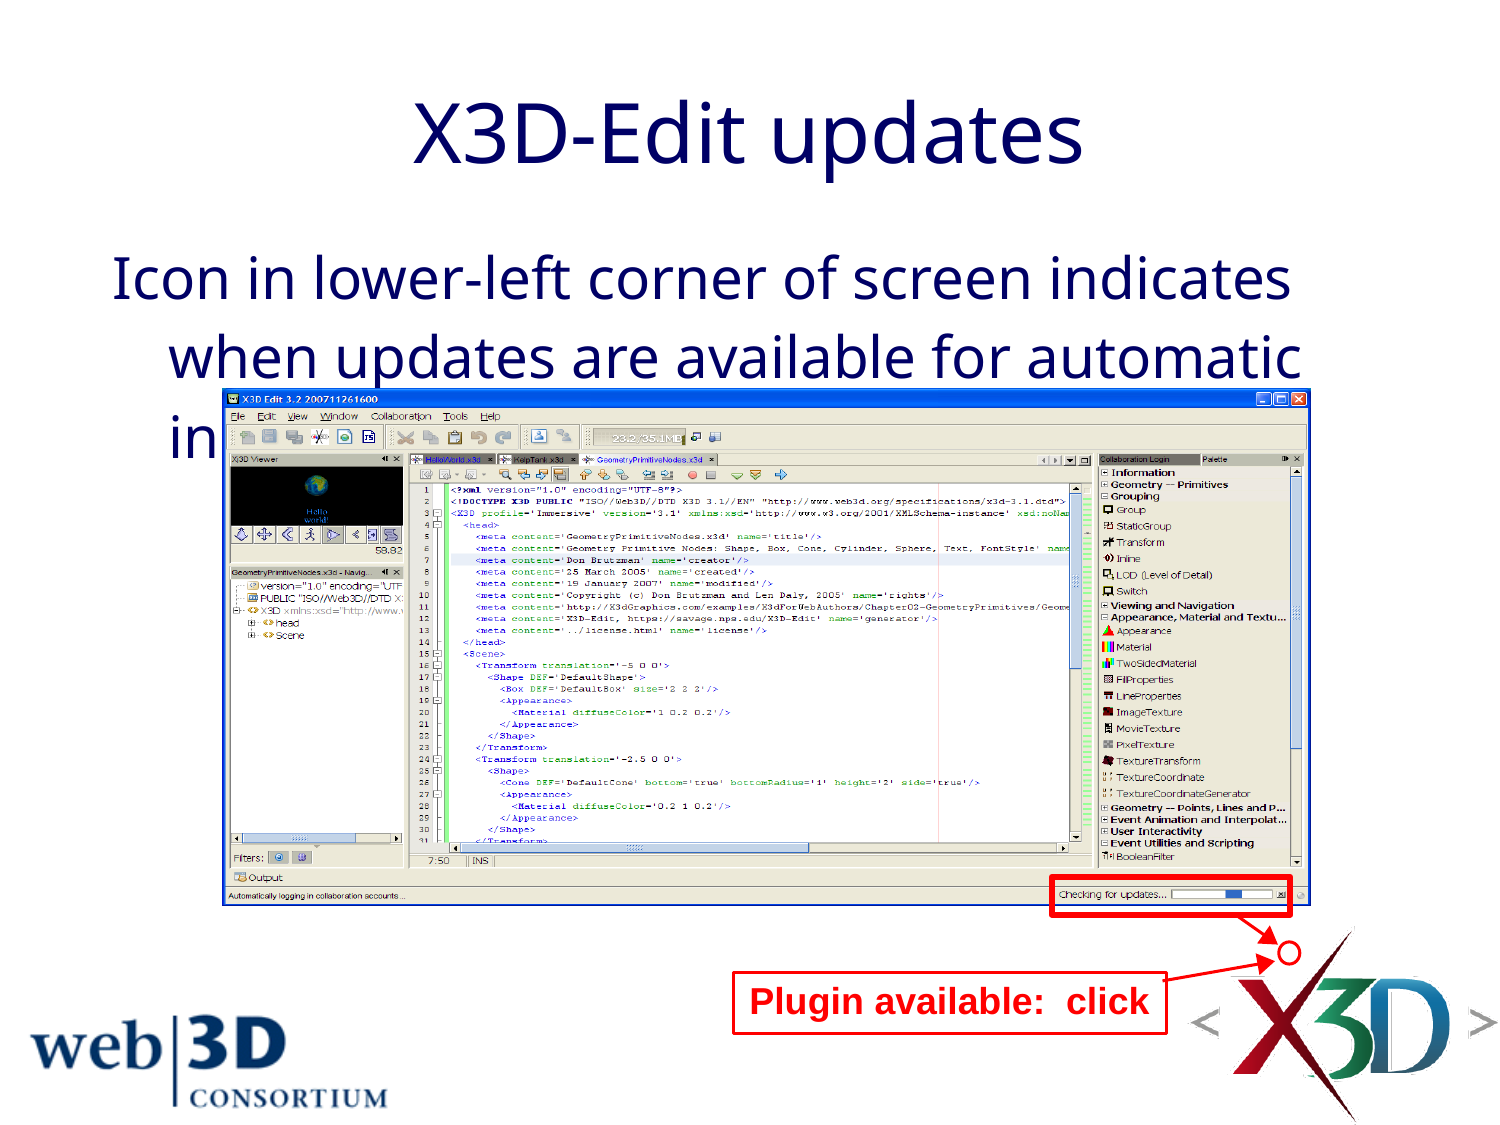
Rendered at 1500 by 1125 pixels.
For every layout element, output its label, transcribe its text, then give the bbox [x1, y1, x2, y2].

picture [222, 388, 1500, 1125]
text_box Plugin available: click [733, 972, 1166, 1034]
picture [12, 998, 413, 1118]
title X3D-Edit updates [112, 44, 1388, 218]
list Icon in lower-left corner of screen indicates when updates are available for automatic installation [112, 237, 1388, 413]
